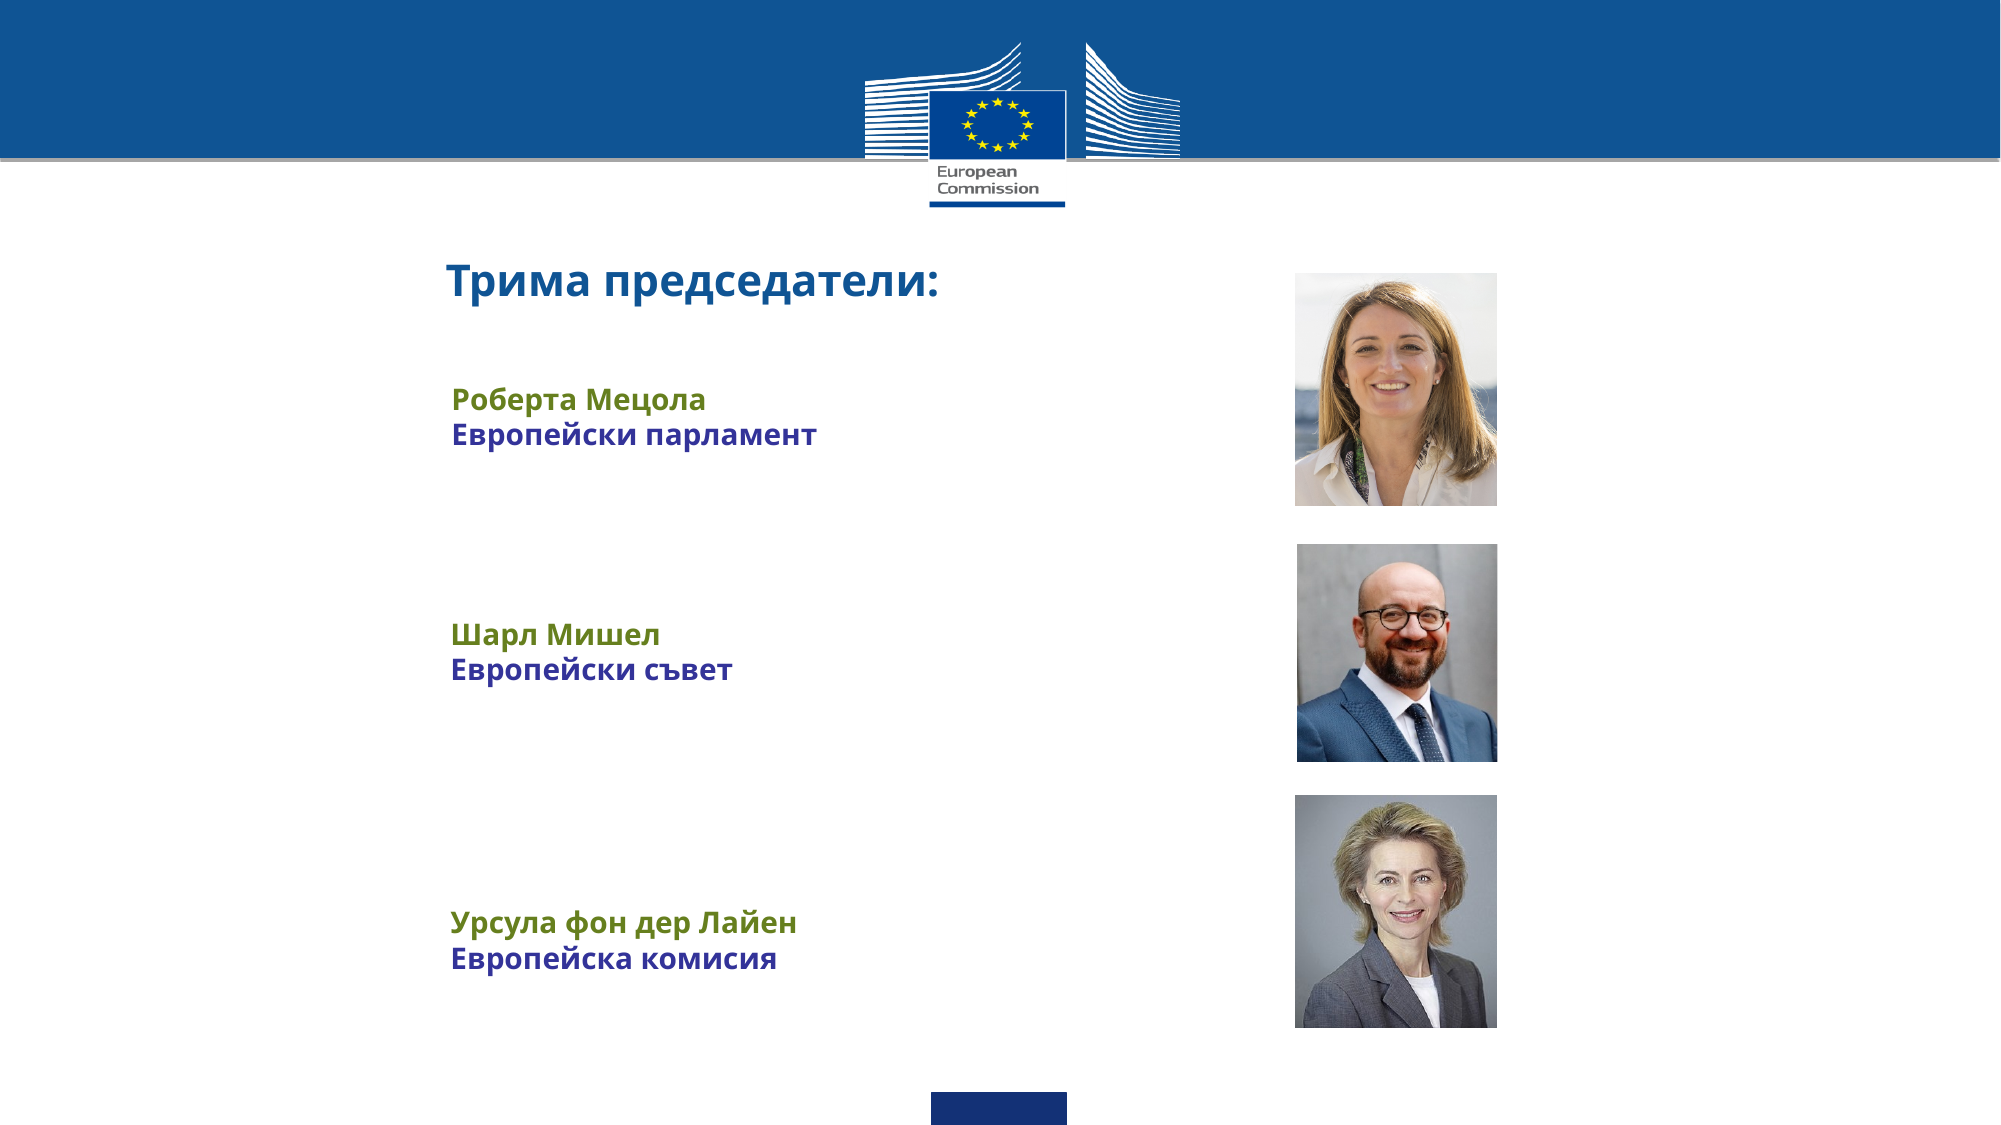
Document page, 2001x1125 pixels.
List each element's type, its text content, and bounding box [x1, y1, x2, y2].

picture [1297, 544, 1498, 762]
text_box Шарл Мишел Европейски съвет [436, 608, 1034, 694]
text_box Трима председатели: [397, 236, 1157, 323]
text_box Роберта Мецола Европейски парламент [437, 328, 888, 459]
text_box Урсула фон дер Лайен Европейска комисия [436, 852, 1008, 1019]
picture [1295, 273, 1497, 506]
picture [1295, 795, 1497, 1028]
